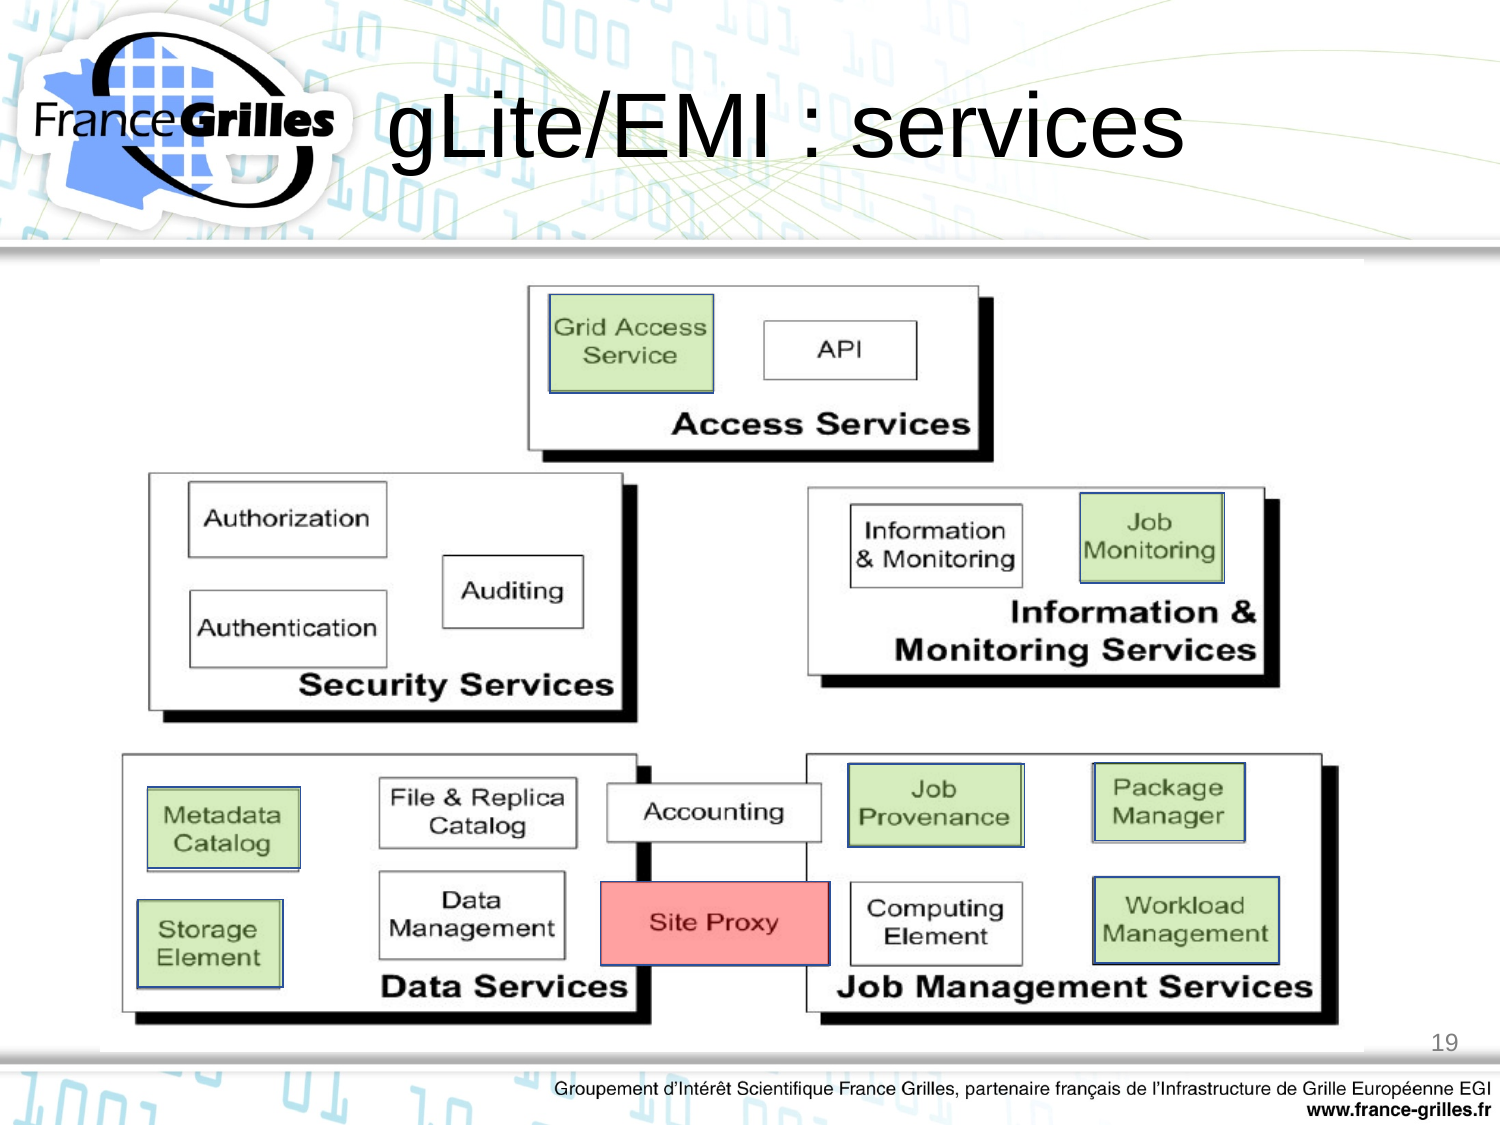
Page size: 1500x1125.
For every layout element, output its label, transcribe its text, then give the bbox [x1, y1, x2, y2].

text_box [600, 881, 831, 966]
text_box [147, 787, 301, 868]
text_box [847, 763, 1025, 847]
text_box [1094, 762, 1246, 841]
picture [0, 0, 1500, 1125]
text_box [137, 899, 283, 988]
text_box [1080, 492, 1225, 583]
text_box [1094, 876, 1280, 963]
title gLite/EMI : services [372, 7, 1459, 244]
text_box [550, 294, 714, 393]
